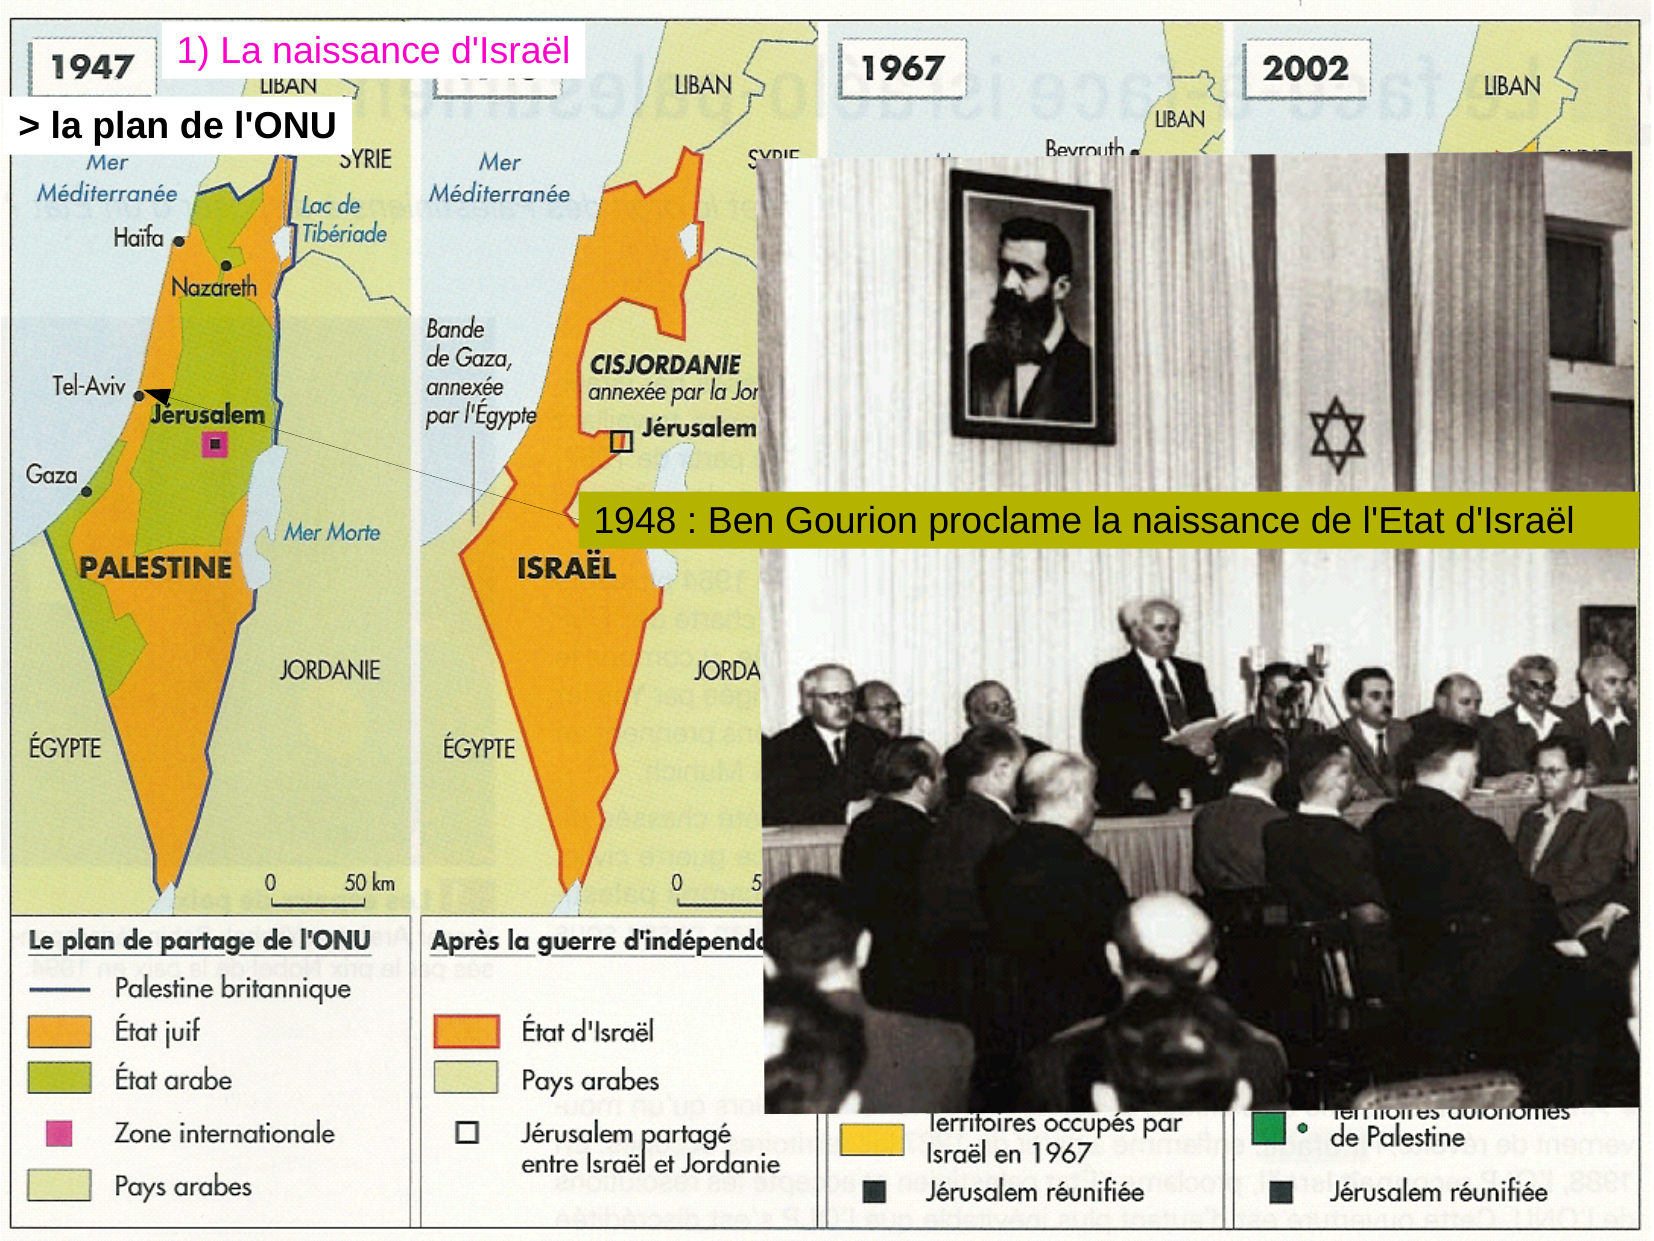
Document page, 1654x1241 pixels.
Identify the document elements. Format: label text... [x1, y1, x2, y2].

text_box 1) La naissance d'Israël [161, 21, 586, 79]
picture [1, 0, 1651, 1241]
text_box > la plan de l'ONU [3, 96, 353, 155]
text_box 1948 : Ben Gourion proclame la naissance de l'Etat d'Israël [578, 491, 1640, 549]
